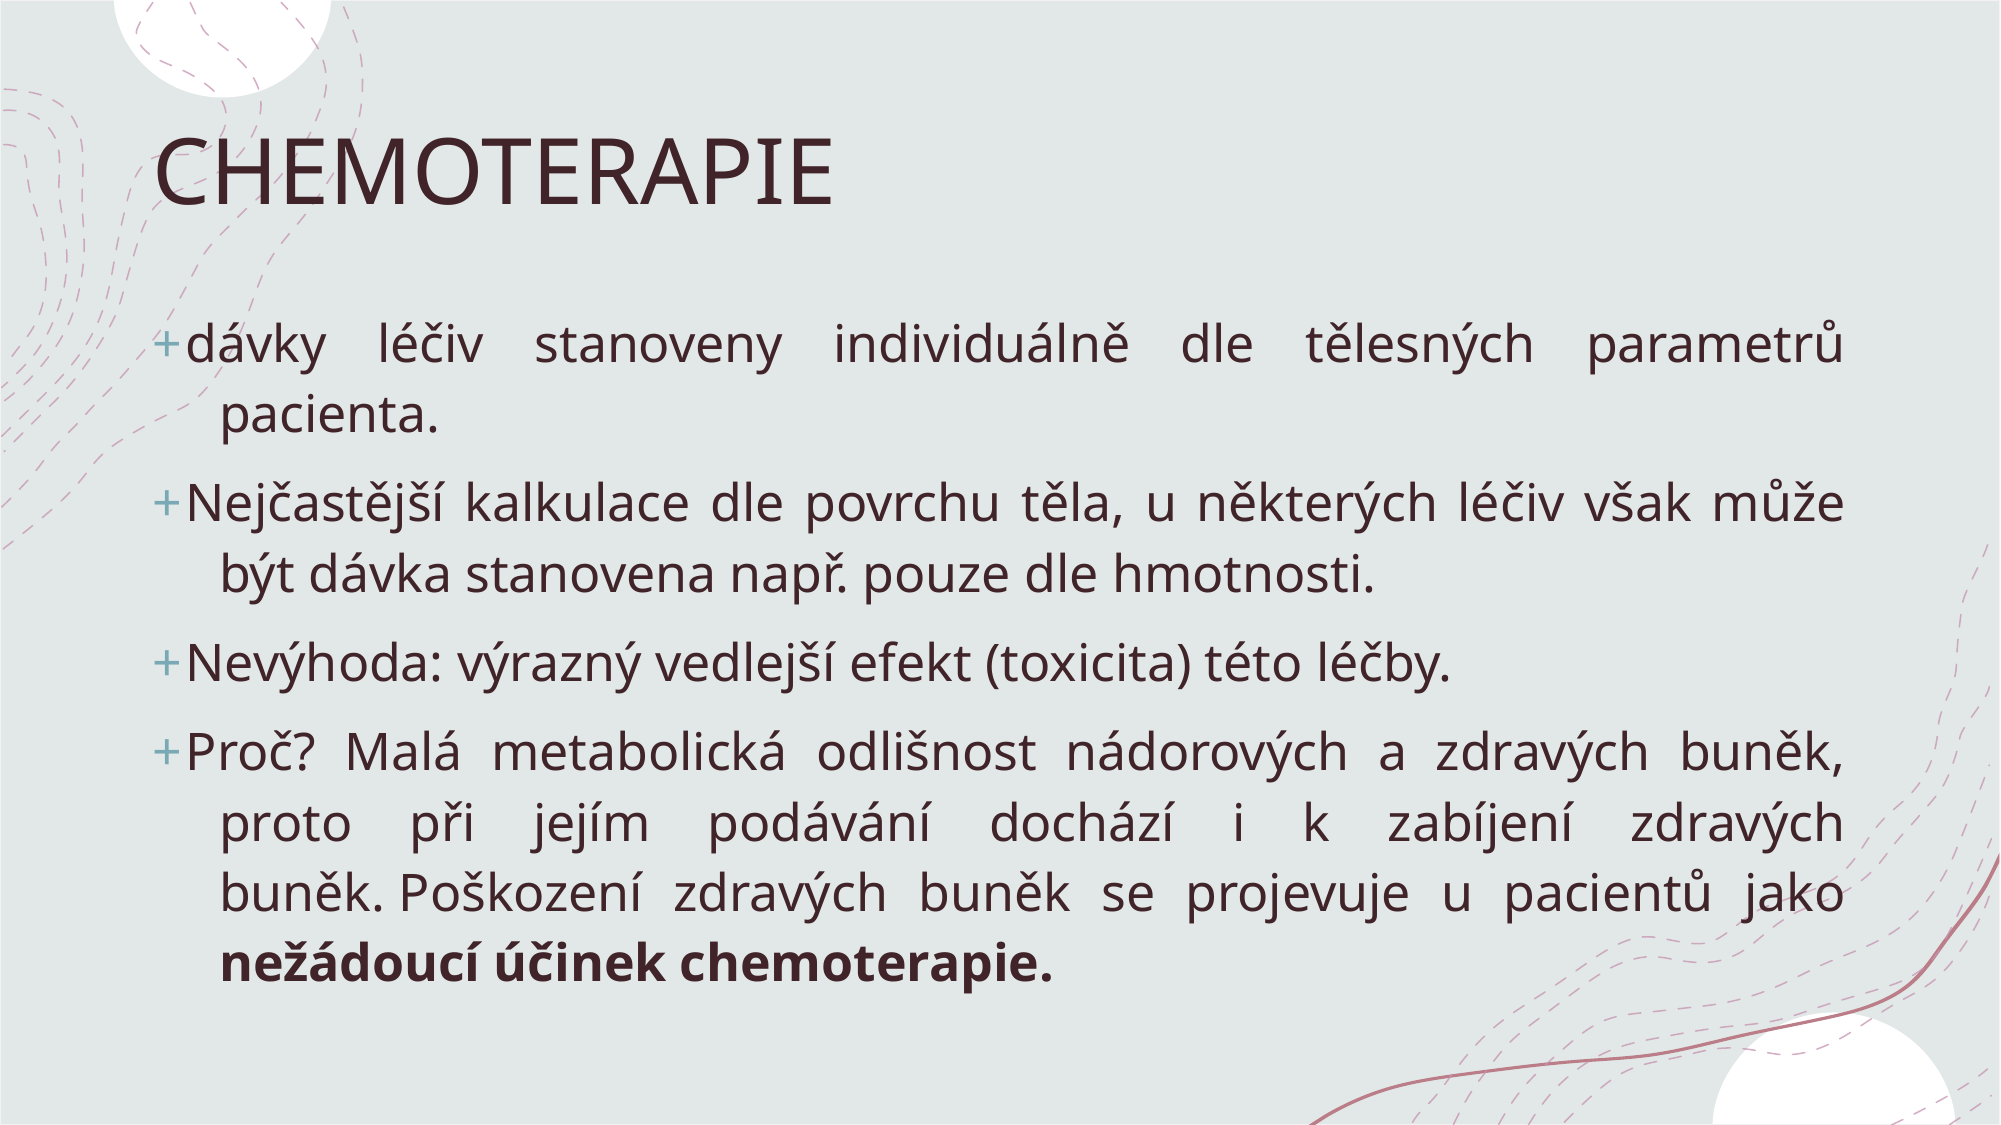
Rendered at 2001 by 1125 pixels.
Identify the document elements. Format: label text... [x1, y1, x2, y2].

list dávky léčiv stanoveny individuálně dle tělesných parametrů pacienta. Nejčastější kalkulace dle povrchu těla, u některých léčiv však může být dávka stanovena např. pouze dle hmotnosti. Nevýhoda: výrazný vedlejší efekt (toxicita) této léčby. Proč? Malá metabolická odlišnost nádorových a zdravých buněk, proto při jejím podávání dochází i k zabíjení zdravých buněk. Poškození zdravých buněk se projevuje u pacientů jako nežádoucí účinek chemoterapie. [137, 299, 1863, 1014]
title CHEMOTERAPIE [137, 59, 1863, 278]
